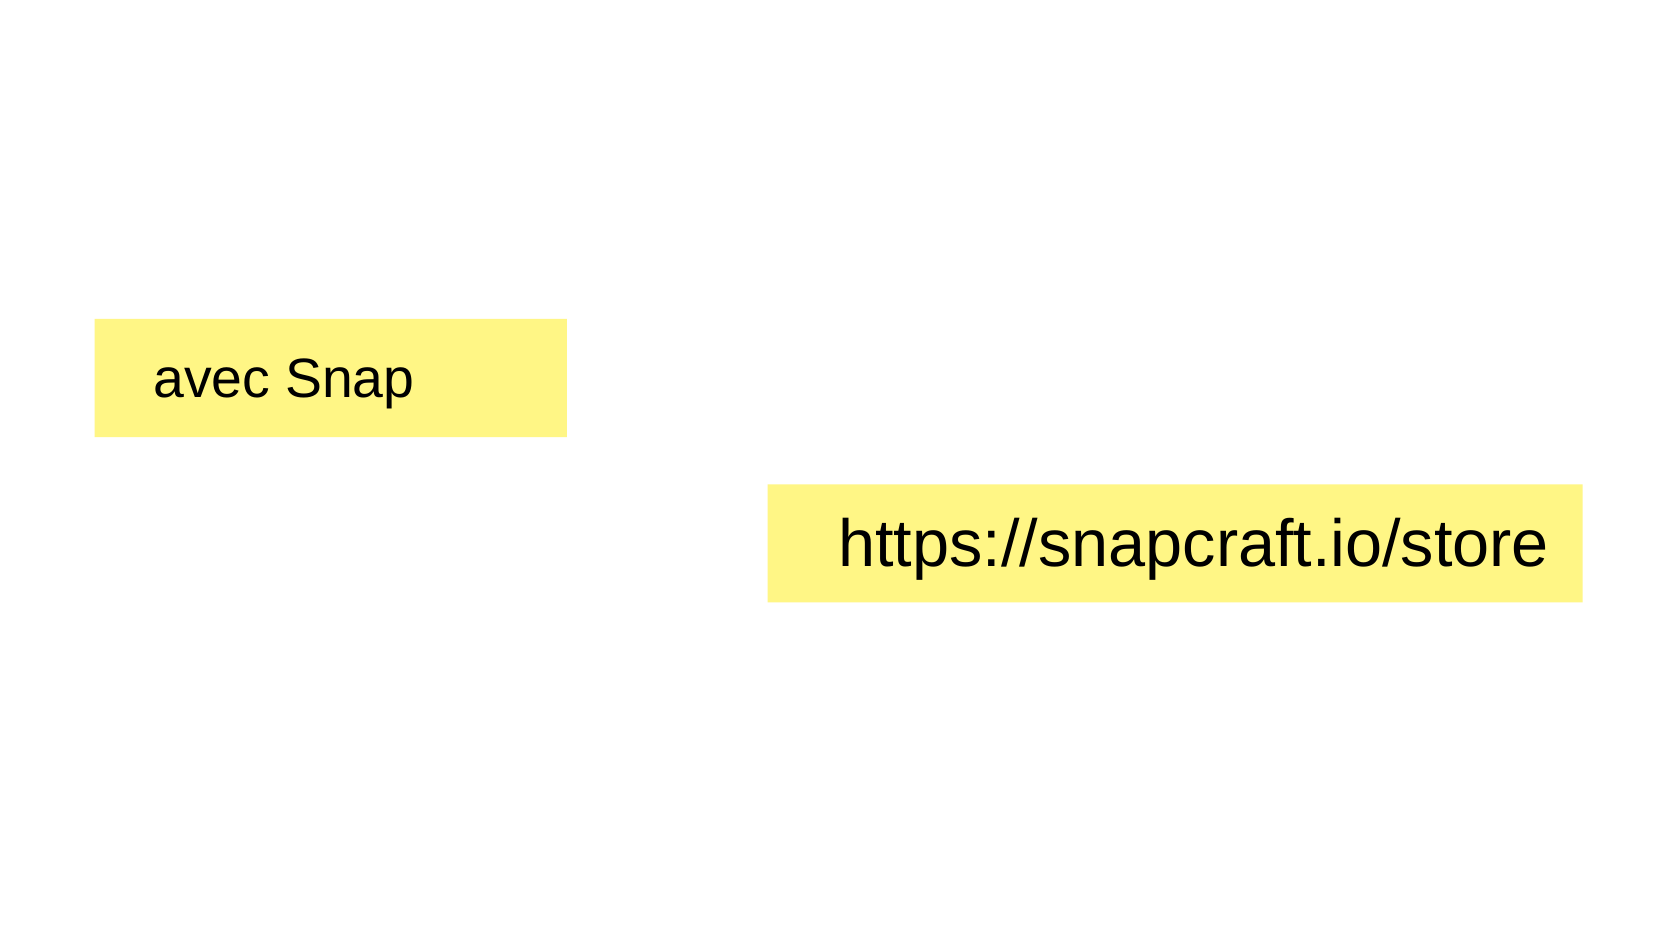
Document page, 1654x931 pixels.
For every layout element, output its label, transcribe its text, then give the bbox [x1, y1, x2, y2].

list avec Snap [94, 318, 567, 438]
list https://snapcraft.io/store [767, 484, 1583, 603]
